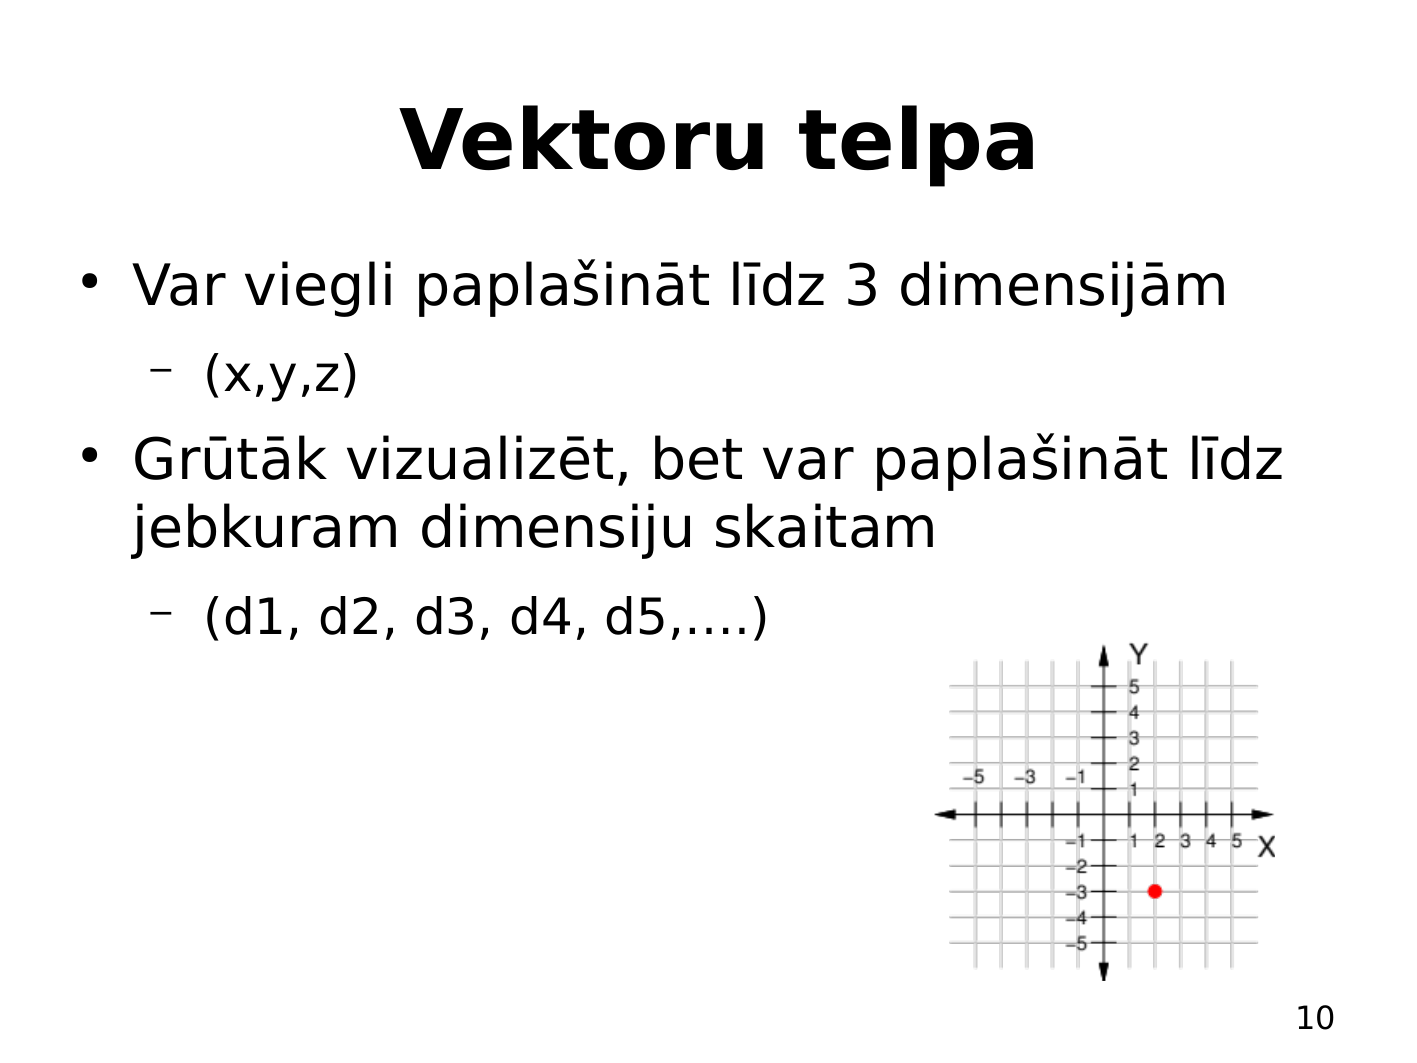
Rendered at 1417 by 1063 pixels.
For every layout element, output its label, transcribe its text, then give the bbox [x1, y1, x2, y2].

list Var viegli paplašināt līdz 3 dimensijām (x,y,z) Grūtāk vizualizēt, bet var paplašināt līdz jebkuram dimensiju skaitam (d1, d2, d3, d4, d5,….) [47, 240, 1393, 992]
picture [934, 639, 1275, 981]
title Vektoru telpa [47, 70, 1393, 201]
